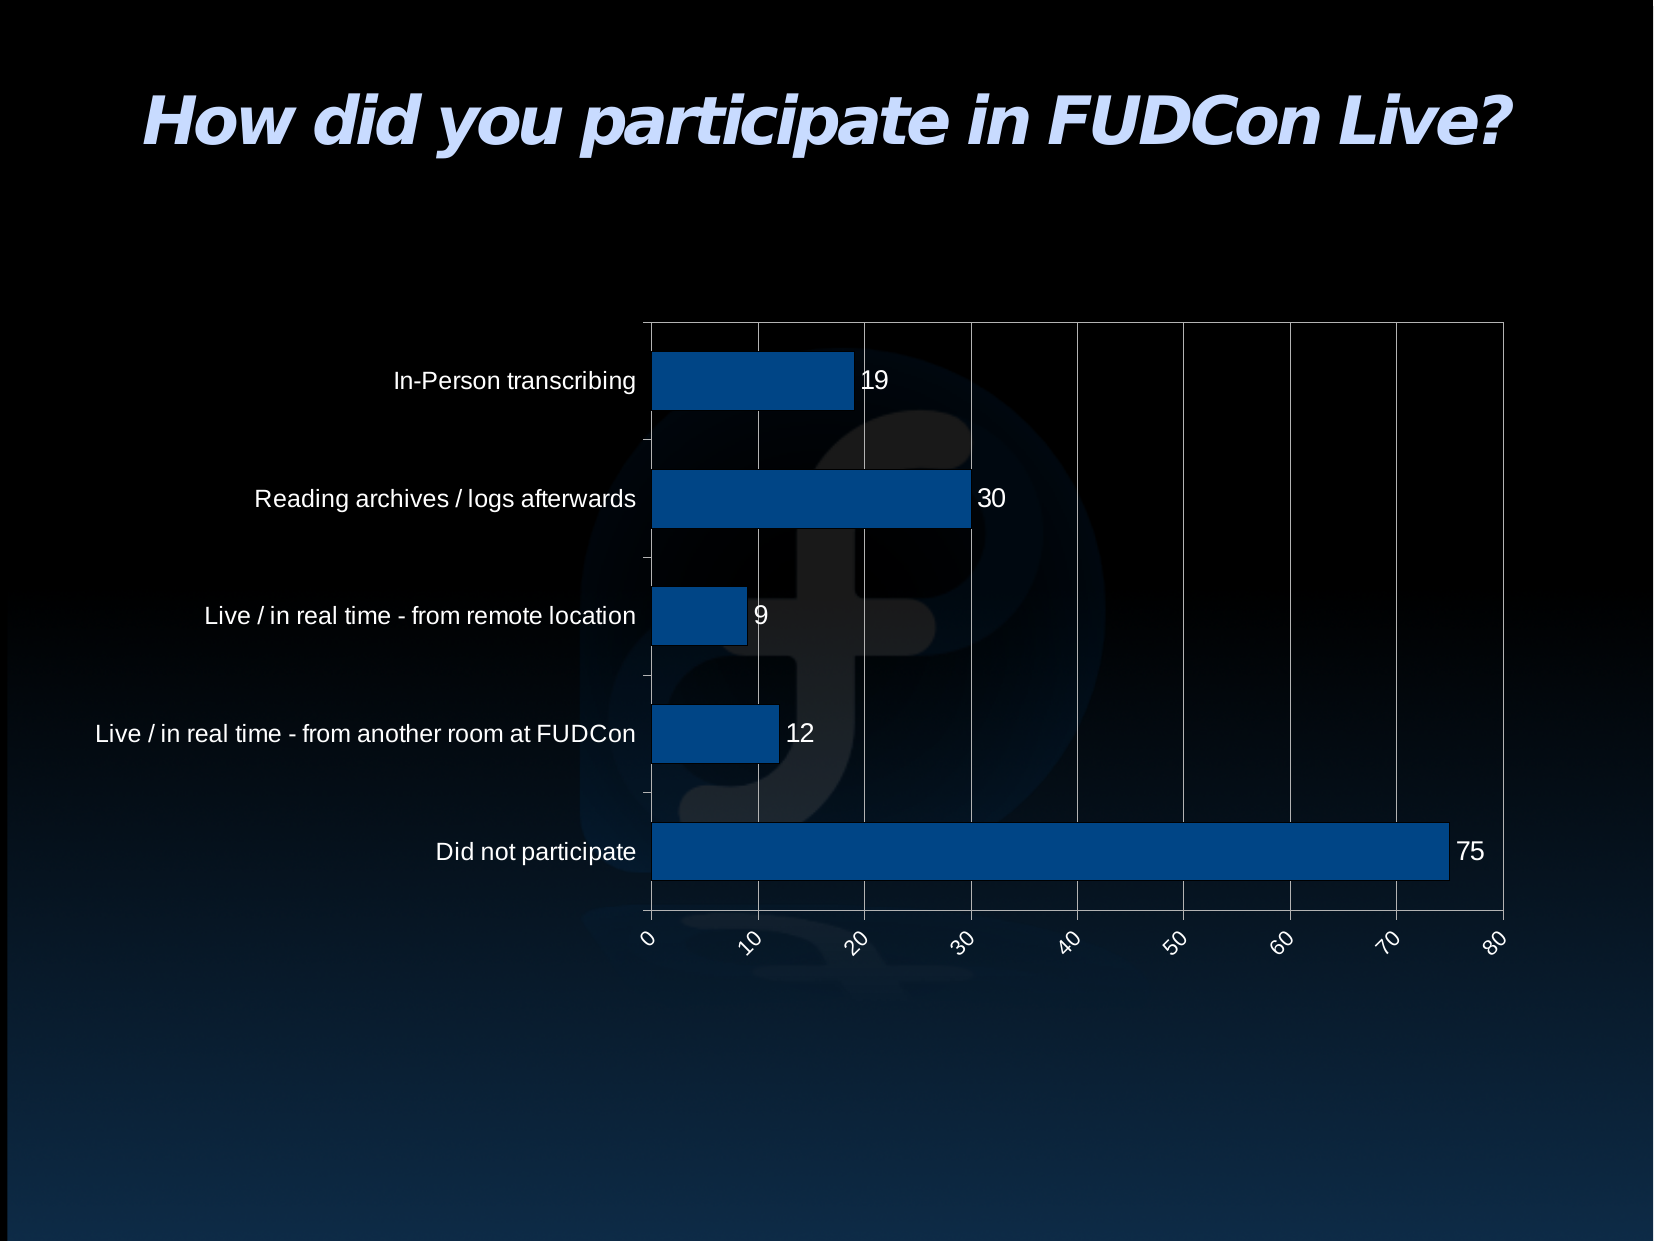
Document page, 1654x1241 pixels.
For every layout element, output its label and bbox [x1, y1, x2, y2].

chart [651, 351, 855, 411]
picture [7, 6, 1654, 1241]
